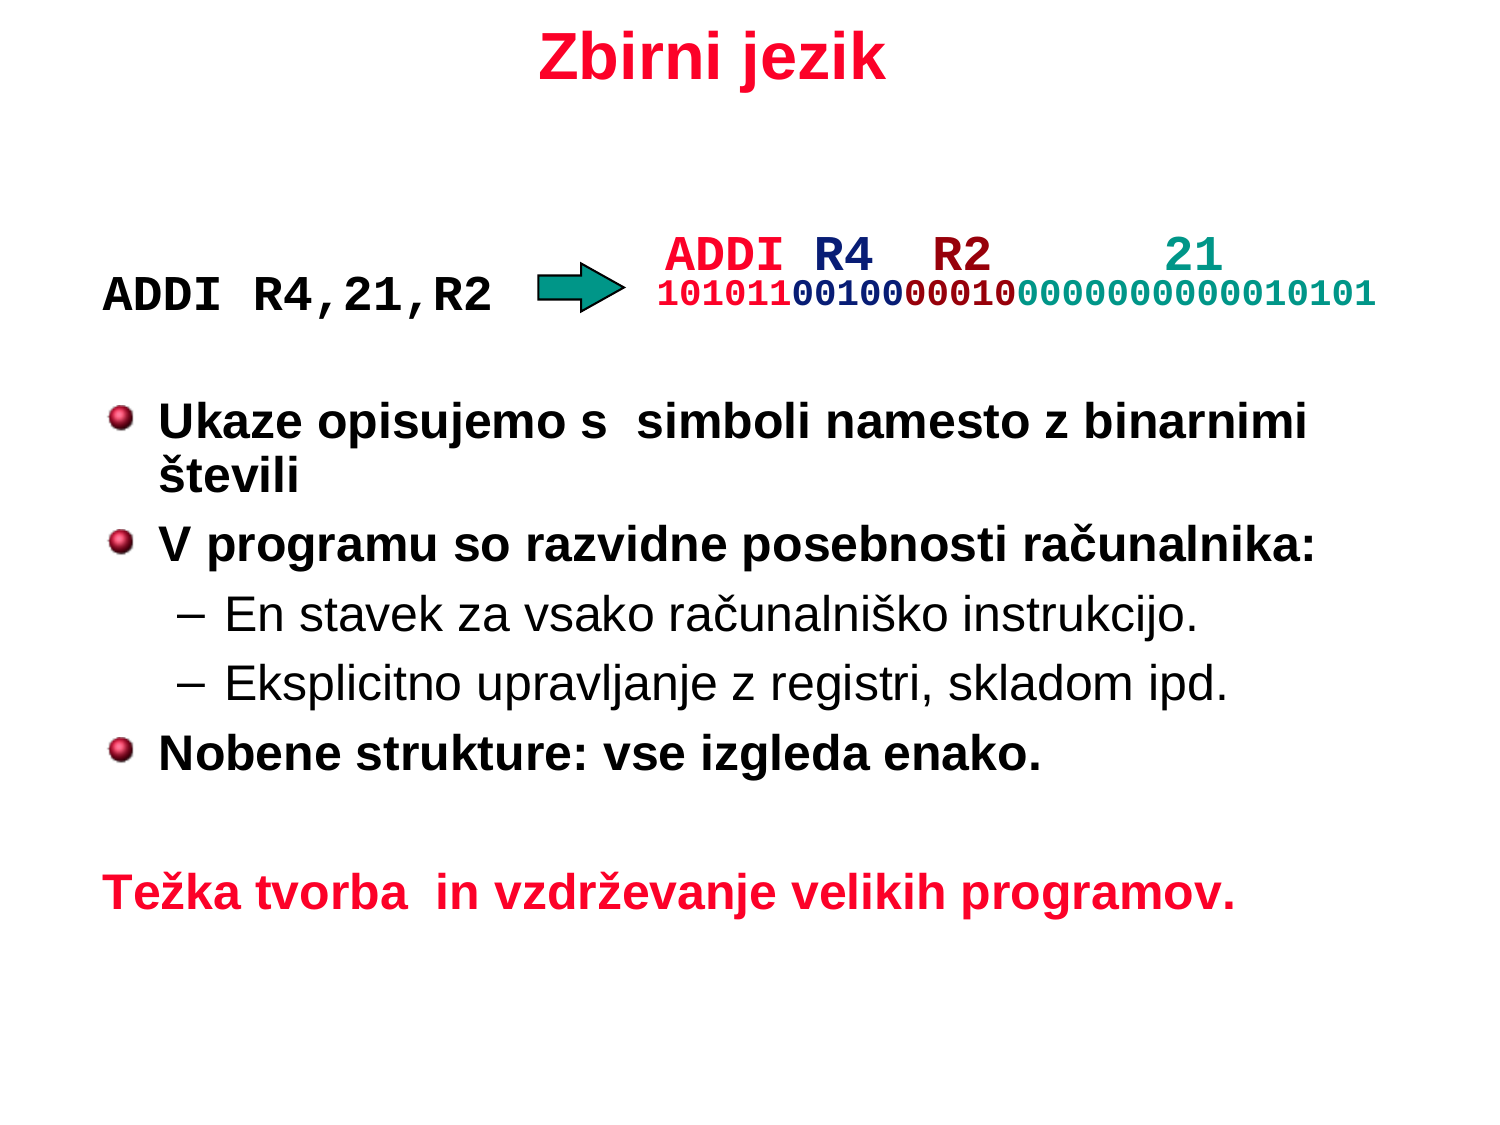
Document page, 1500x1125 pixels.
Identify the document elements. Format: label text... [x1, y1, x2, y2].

text_box 21 [1037, 212, 1351, 288]
text_box R2 [912, 212, 1013, 288]
list Ukaze opisujemo s simboli namesto z binarnimi števili V programu so razvidne posebnosti računalnika: En stavek za vsako računalniško instrukcijo. Eksplicitno upravljanje z registri, skladom ipd. Nobene strukture: vse izgleda enako. Težka tvorba in vzdrževanje velikih programov. [87, 387, 1351, 963]
text_box 10101100100000100000000000010101 [620, 260, 1413, 321]
text_box [538, 263, 624, 312]
title Zbirni jezik [87, 4, 1338, 100]
text_box ADDI [637, 212, 787, 288]
text_box ADDI R4,21,R2 [87, 252, 588, 328]
text_box R4 [787, 212, 900, 288]
